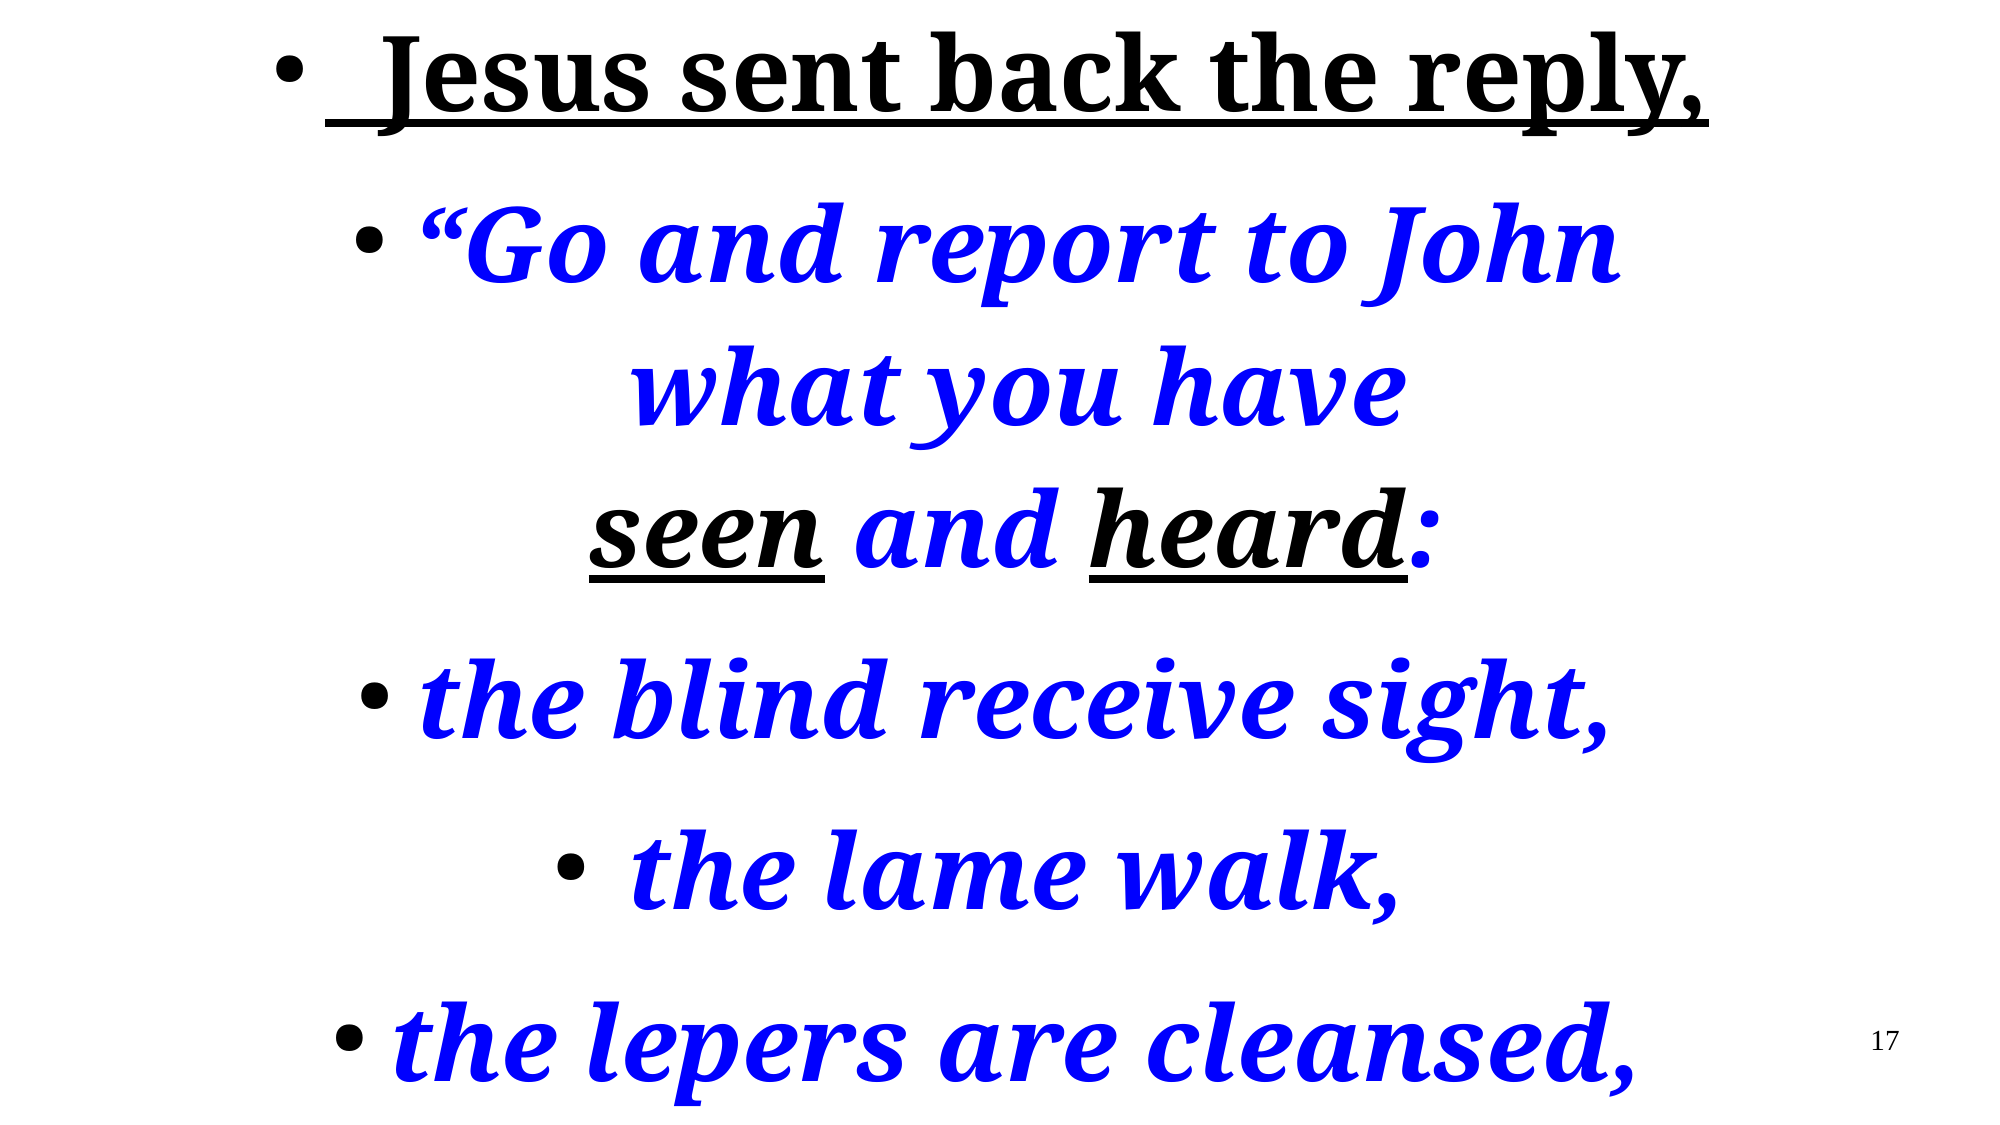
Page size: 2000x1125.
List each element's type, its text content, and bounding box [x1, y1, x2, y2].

list Jesus sent back the reply, “Go and report to John what you have seen and heard: the blind receive sight, the lame walk, the lepers are cleansed, [0, 0, 1996, 1123]
